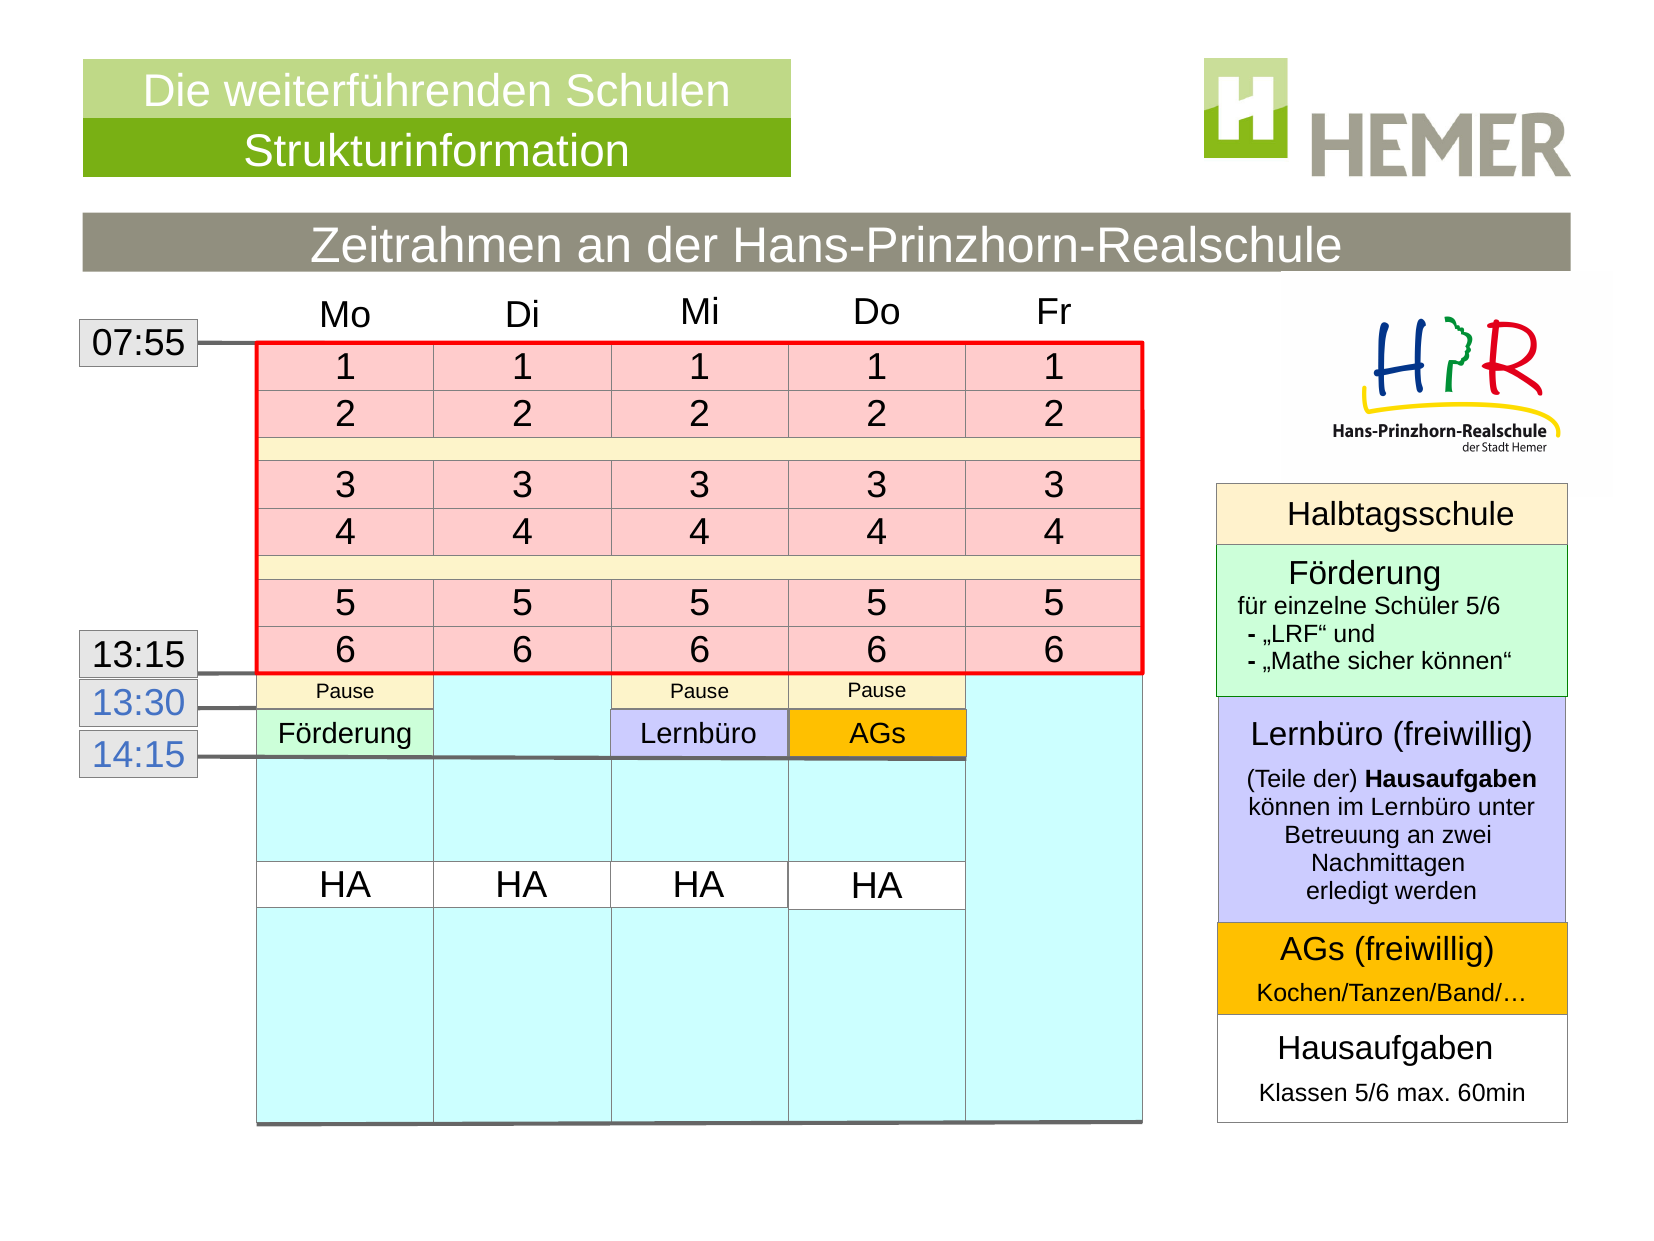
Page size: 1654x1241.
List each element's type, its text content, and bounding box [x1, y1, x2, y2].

text_box Pause [611, 676, 788, 708]
text_box 4 [788, 508, 965, 555]
text_box 1 [259, 346, 434, 390]
text_box Förderung [257, 710, 434, 755]
text_box Lernbüro [610, 710, 787, 756]
text_box 3 [611, 461, 788, 508]
text_box 13:15 [80, 631, 198, 678]
text_box Di [433, 285, 611, 340]
text_box AGs [789, 709, 966, 756]
text_box 6 [965, 626, 1140, 671]
text_box Mi [611, 283, 788, 340]
text_box 4 [611, 508, 788, 555]
text_box 5 [259, 579, 434, 626]
text_box 3 [788, 461, 965, 508]
text_box 6 [788, 626, 965, 671]
text_box 3 [965, 461, 1140, 508]
text_box 2 [611, 390, 788, 437]
text_box 4 [434, 508, 611, 555]
text_box Halbtagsschule [1217, 483, 1567, 544]
text_box 1 [788, 345, 965, 390]
text_box [257, 676, 789, 756]
picture [1281, 271, 1613, 497]
text_box HA [788, 862, 966, 910]
text_box HA [610, 862, 787, 908]
text_box 2 [965, 390, 1140, 437]
text_box 5 [434, 579, 611, 626]
text_box HA [433, 862, 610, 908]
text_box Förderung für einzelne Schüler 5/6 - „LRF“ und - „Mathe sicher können“ [1216, 544, 1568, 697]
text_box Pause [257, 676, 434, 709]
text_box 1 [611, 345, 788, 390]
text_box Fr [965, 283, 1143, 340]
text_box 6 [611, 626, 788, 671]
text_box [259, 555, 1140, 579]
text_box Mo [256, 285, 433, 340]
text_box Pause [788, 676, 965, 708]
text_box 6 [434, 626, 611, 671]
text_box 1 [434, 346, 611, 390]
text_box 5 [611, 579, 788, 626]
text_box 4 [965, 508, 1140, 555]
text_box 3 [259, 461, 434, 508]
text_box HA [257, 861, 434, 907]
text_box 4 [259, 508, 434, 555]
text_box 6 [259, 626, 434, 671]
title Zeitrahmen an der Hans-Prinzhorn-Realschule [82, 212, 1571, 272]
text_box 3 [434, 461, 611, 508]
text_box [259, 437, 1140, 461]
picture [1203, 58, 1571, 178]
text_box 14:15 [80, 731, 198, 778]
text_box 2 [788, 390, 965, 437]
text_box Do [788, 283, 965, 340]
text_box Lernbüro (freiwillig) (Teile der) Hausaufgaben können im Lernbüro unter Betreuung an zwei Nachmittagen erledigt werden [1218, 697, 1566, 923]
text_box 13:30 [80, 679, 198, 726]
text_box Hausaufgaben Klassen 5/6 max. 60min [1218, 1014, 1568, 1122]
text_box 07:55 [80, 319, 198, 366]
text_box 2 [434, 390, 611, 437]
text_box 1 [965, 345, 1140, 390]
text_box [257, 676, 1143, 1122]
text_box 5 [965, 579, 1140, 626]
text_box 5 [788, 579, 965, 626]
text_box AGs (freiwillig) Kochen/Tanzen/Band/… [1217, 923, 1567, 1014]
text_box 2 [259, 390, 434, 437]
